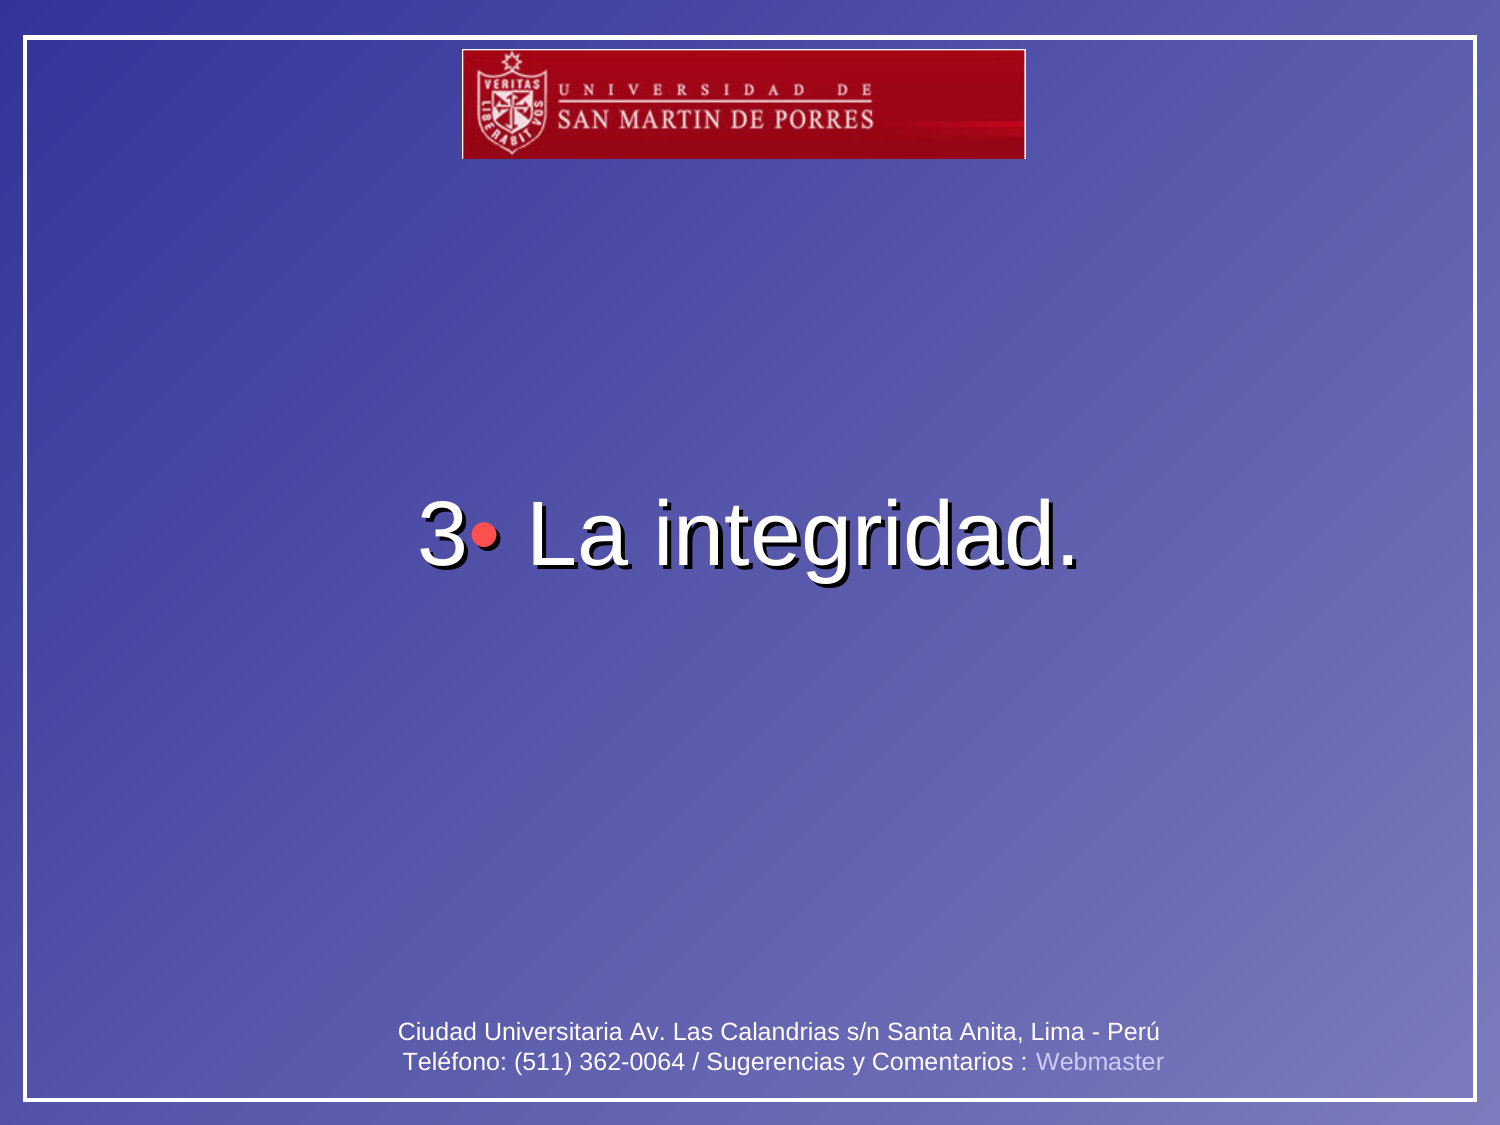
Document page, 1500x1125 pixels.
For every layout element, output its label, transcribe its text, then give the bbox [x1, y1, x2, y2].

picture [462, 49, 1026, 159]
title 3• La integridad. [112, 474, 1388, 663]
